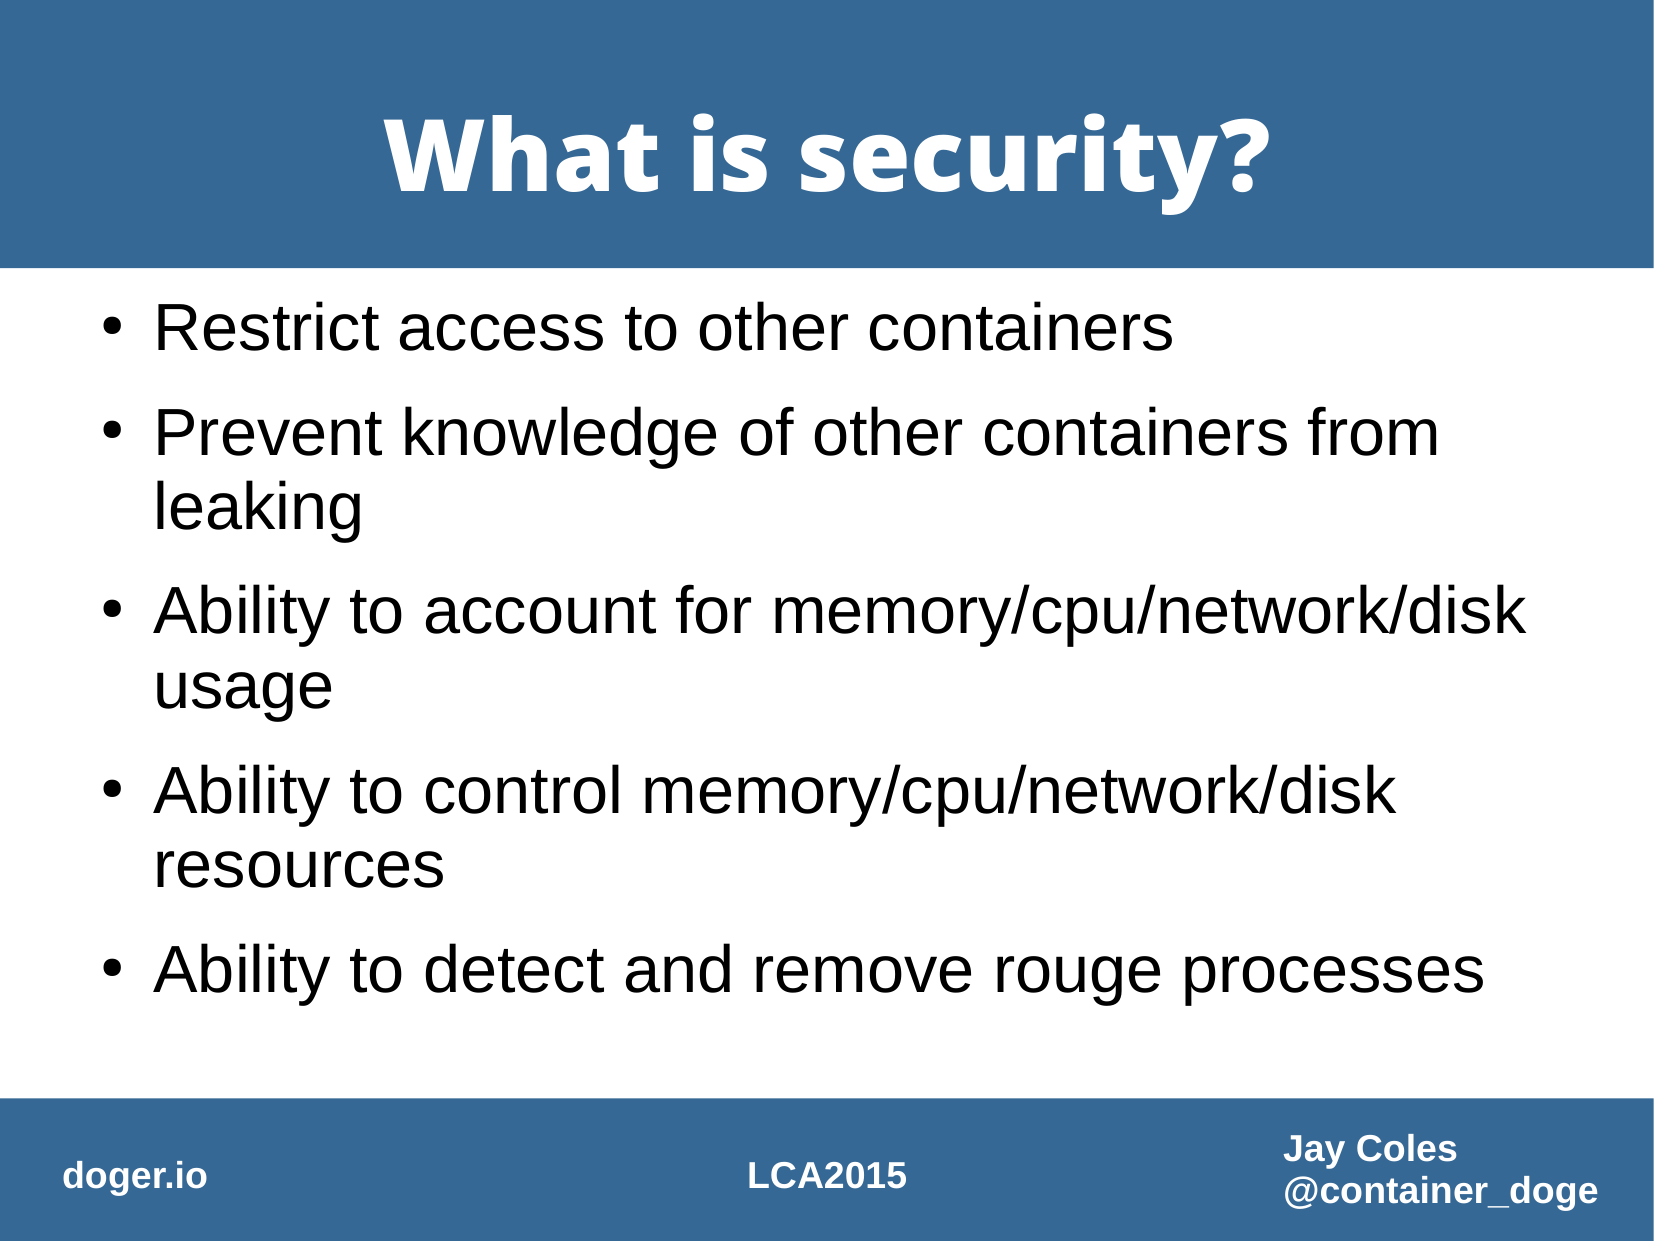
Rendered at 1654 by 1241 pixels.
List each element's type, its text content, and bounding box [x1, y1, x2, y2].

list Restrict access to other containers Prevent knowledge of other containers from leaking Ability to account for memory/cpu/network/disk usage Ability to control memory/cpu/network/disk resources Ability to detect and remove rouge processes [82, 290, 1571, 1010]
title What is security? [82, 49, 1571, 257]
